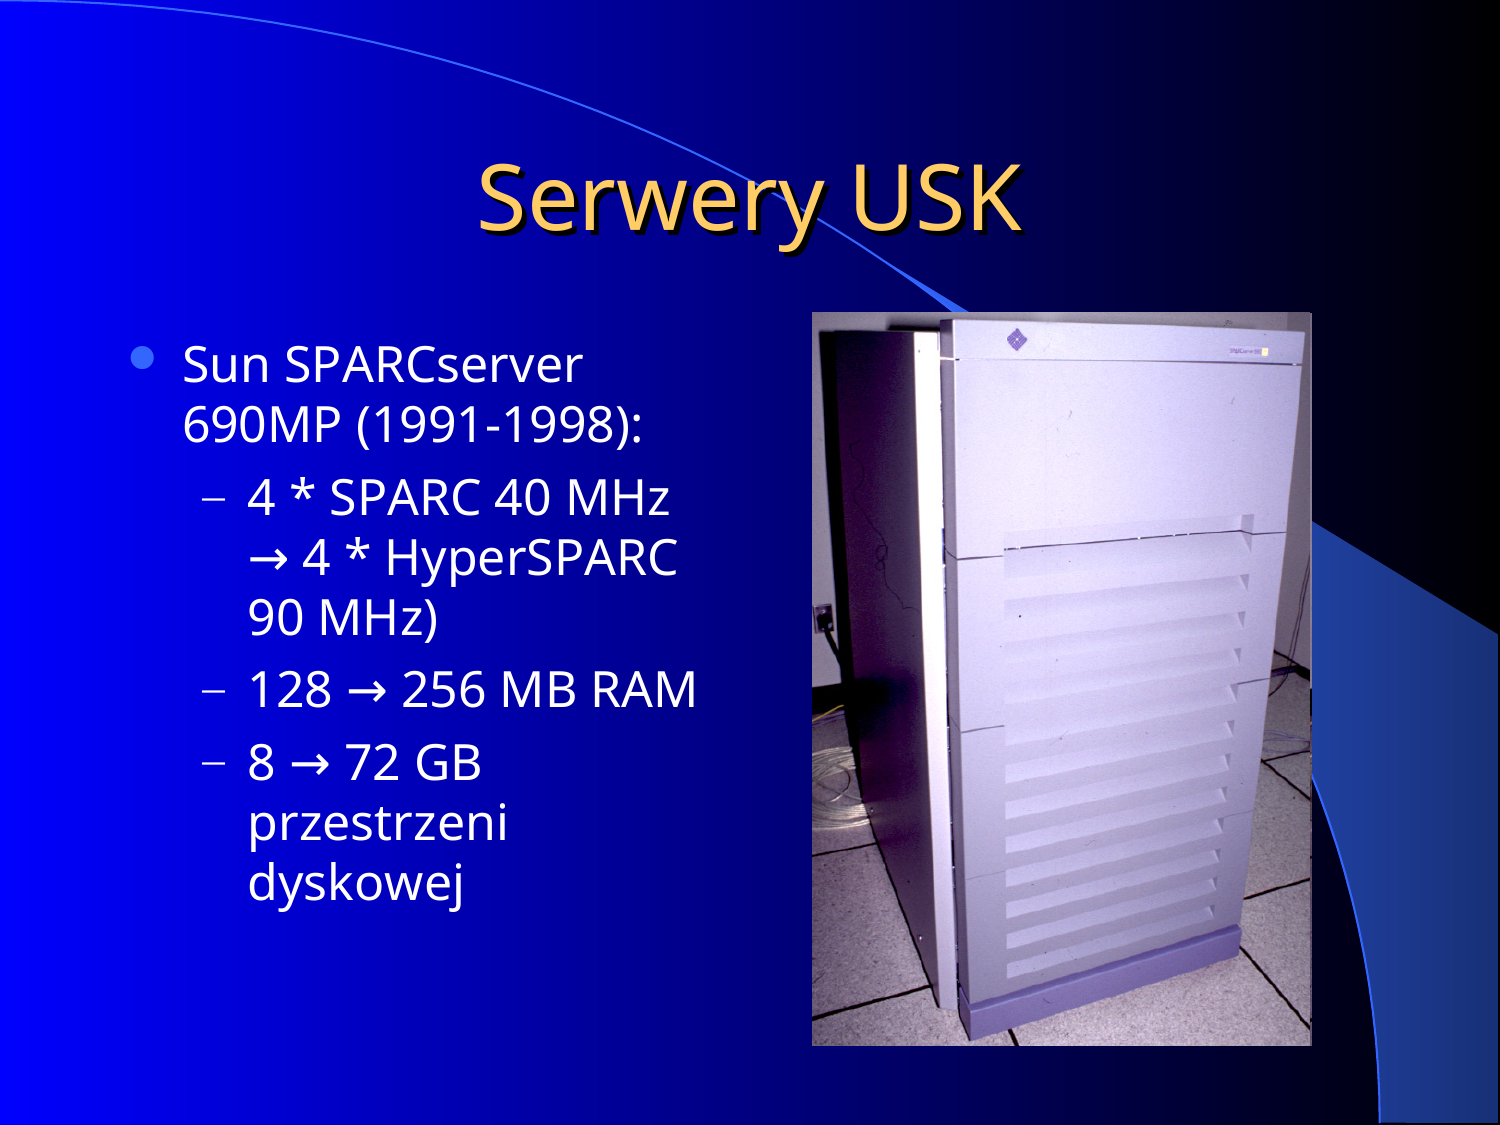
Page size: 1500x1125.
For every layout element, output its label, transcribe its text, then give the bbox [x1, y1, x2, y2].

title Serwery USK [112, 99, 1388, 288]
list Sun SPARCserver 690MP (1991-1998): 4 * SPARC 40 MHz → 4 * HyperSPARC 90 MHz) 128 → 256 MB RAM 8 → 72 GB przestrzeni dyskowej [112, 324, 738, 1000]
picture [812, 312, 1312, 1046]
